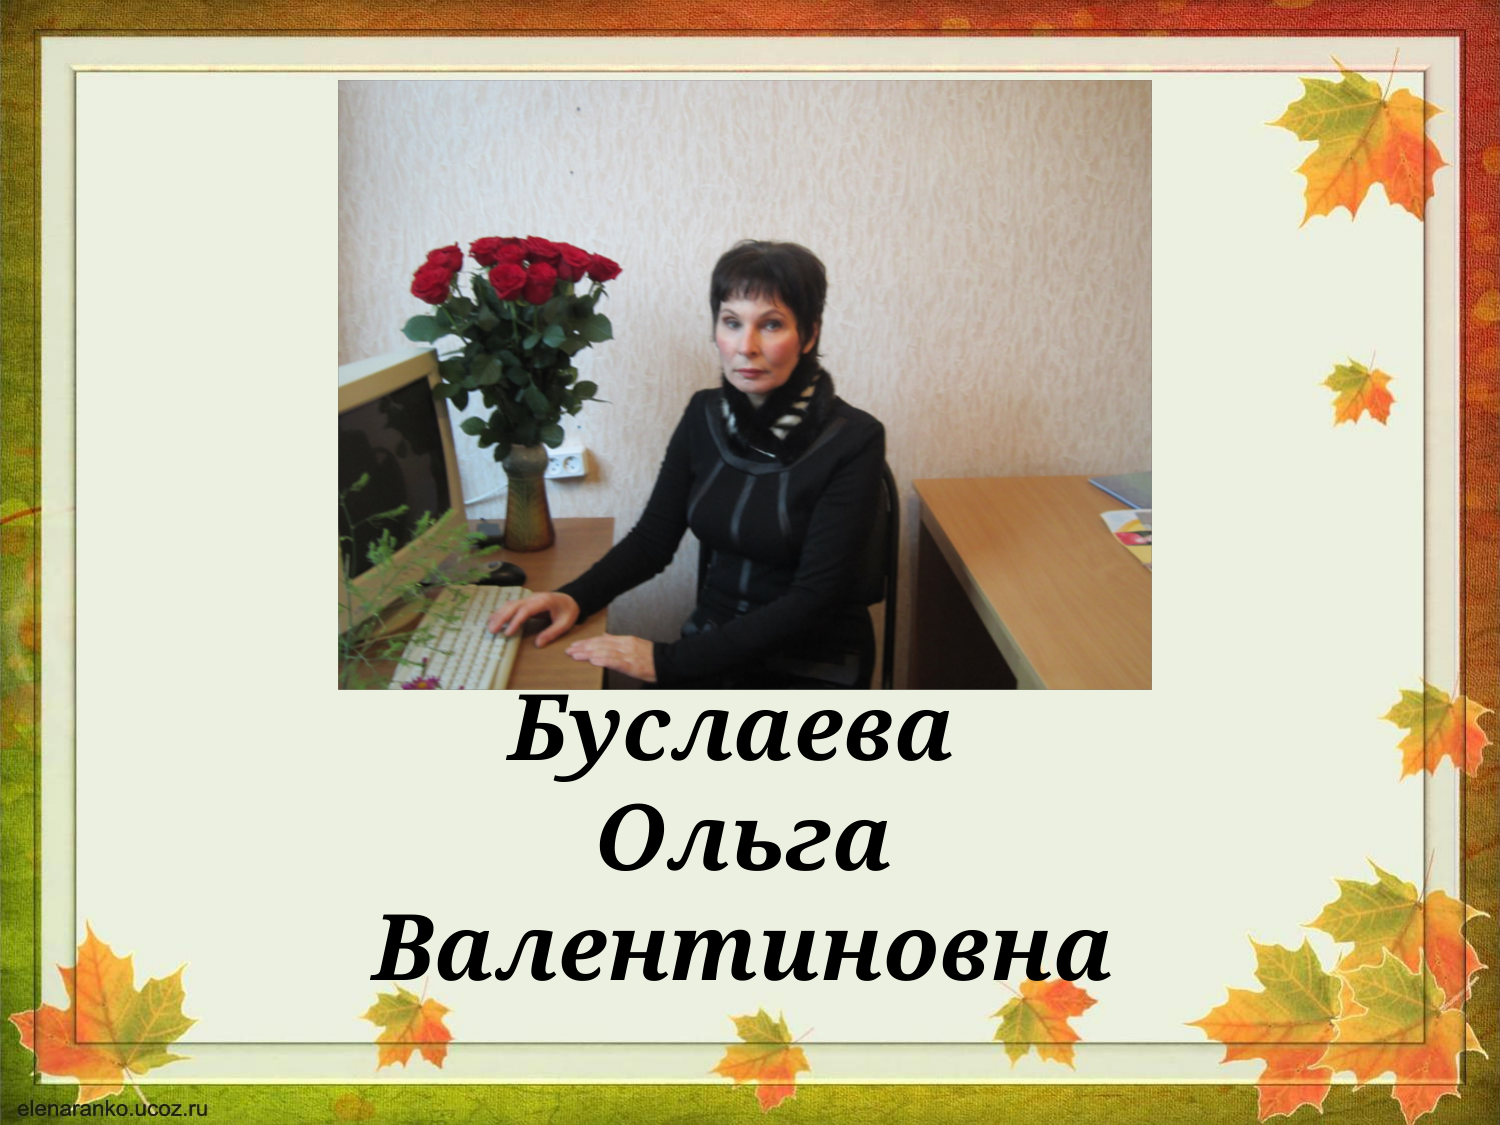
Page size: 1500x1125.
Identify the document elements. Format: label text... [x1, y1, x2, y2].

title Буслаева Ольга Валентиновна [281, 645, 1208, 1024]
picture [0, 0, 1500, 1125]
text_box [336, 78, 1154, 693]
